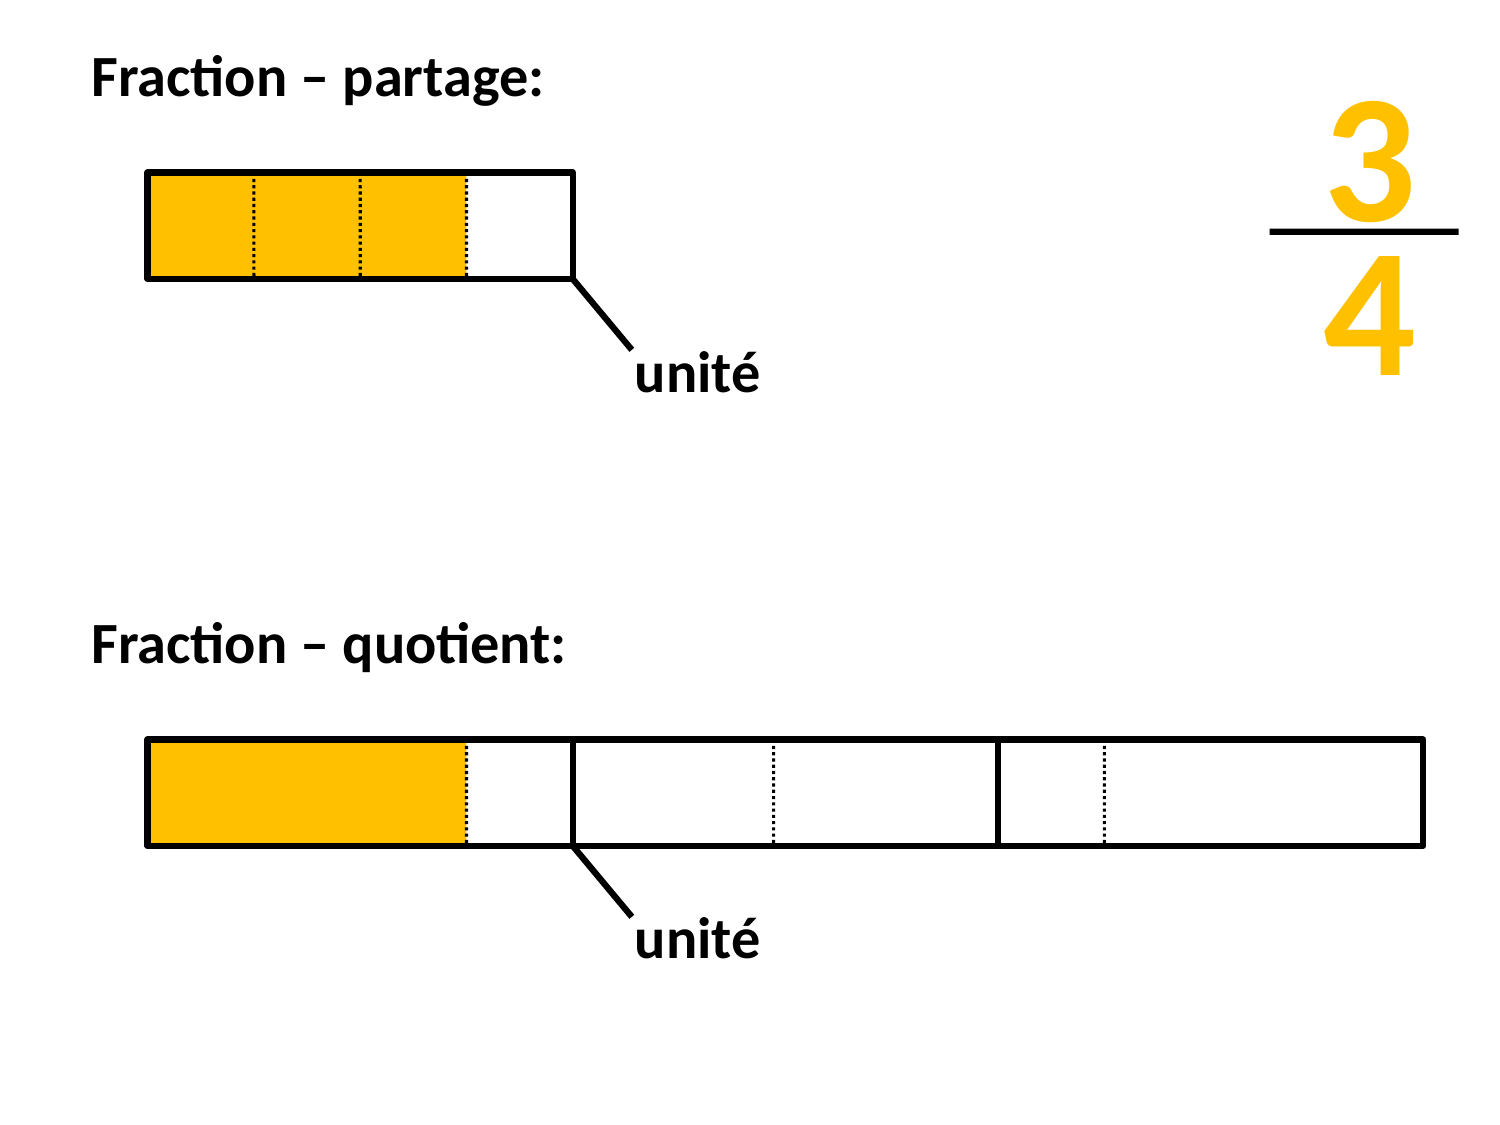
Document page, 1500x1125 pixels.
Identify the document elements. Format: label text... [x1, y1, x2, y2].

text_box 4 [1281, 235, 1459, 420]
text_box Fraction – quotient: [76, 597, 1069, 683]
text_box [151, 743, 467, 843]
text_box Fraction – partage: [76, 30, 1069, 116]
text_box [151, 176, 467, 276]
text_box unité [620, 893, 786, 979]
text_box 4 [1281, 184, 1459, 228]
text_box unité [620, 326, 786, 412]
text_box 3 [1281, 30, 1459, 184]
